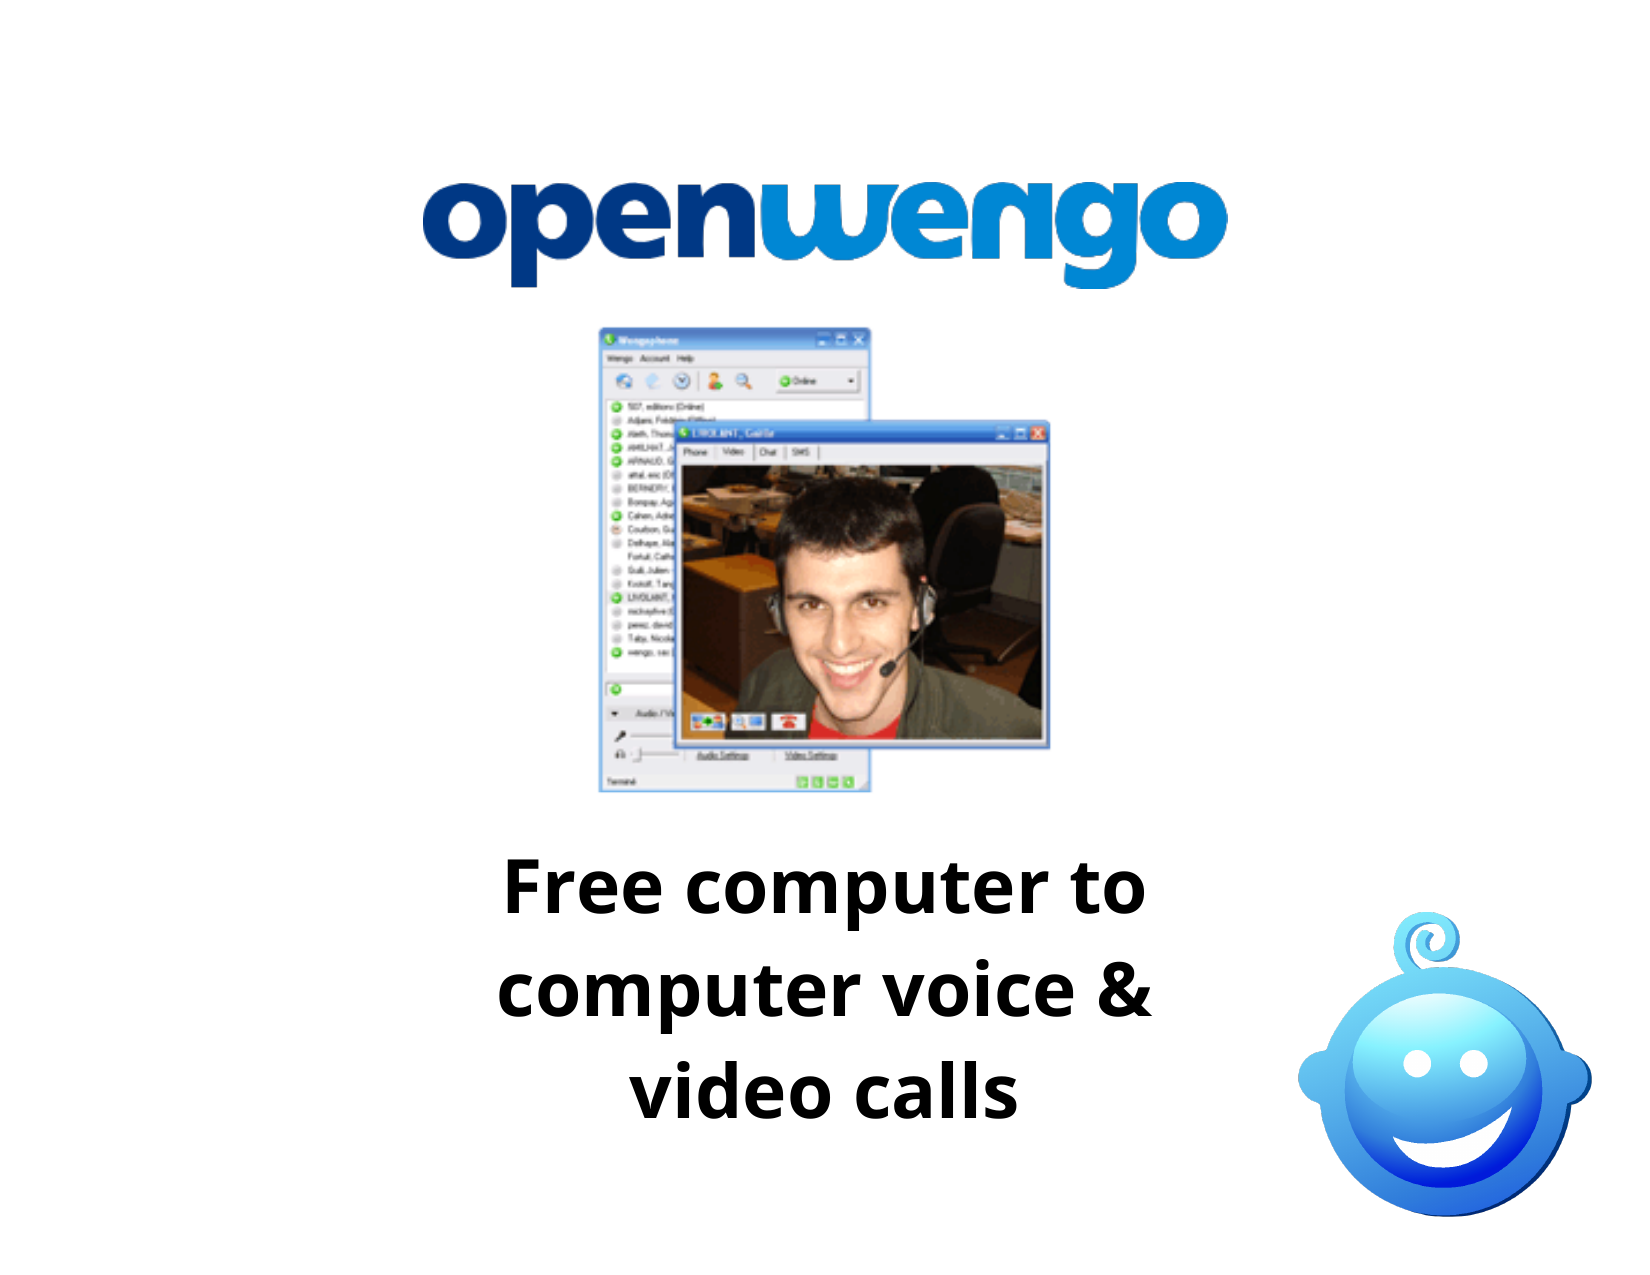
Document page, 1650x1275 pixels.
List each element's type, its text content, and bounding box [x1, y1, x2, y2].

picture [423, 182, 1228, 289]
picture [1298, 911, 1592, 1217]
picture [594, 323, 1056, 798]
text_box Free computer to computer voice & video calls [430, 826, 1220, 1112]
